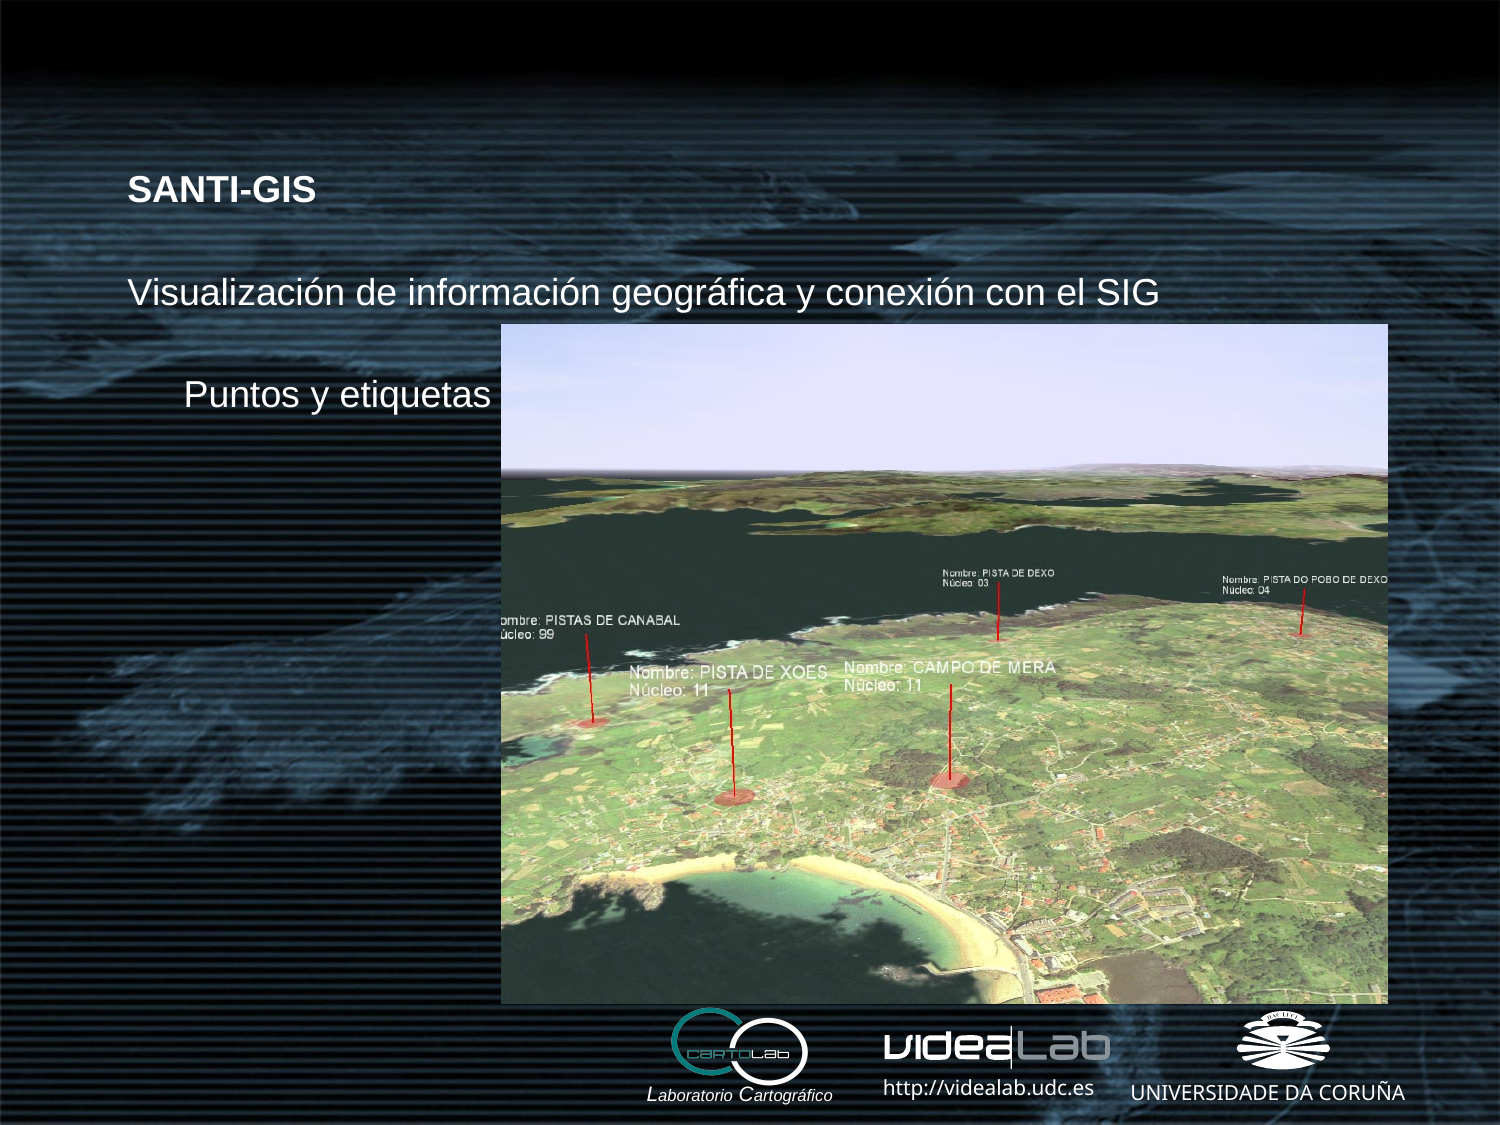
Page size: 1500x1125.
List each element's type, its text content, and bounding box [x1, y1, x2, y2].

picture [0, 0, 1500, 1125]
list SANTI-GIS Visualización de información geográfica y conexión con el SIG Puntos y etiquetas [112, 160, 1388, 1001]
